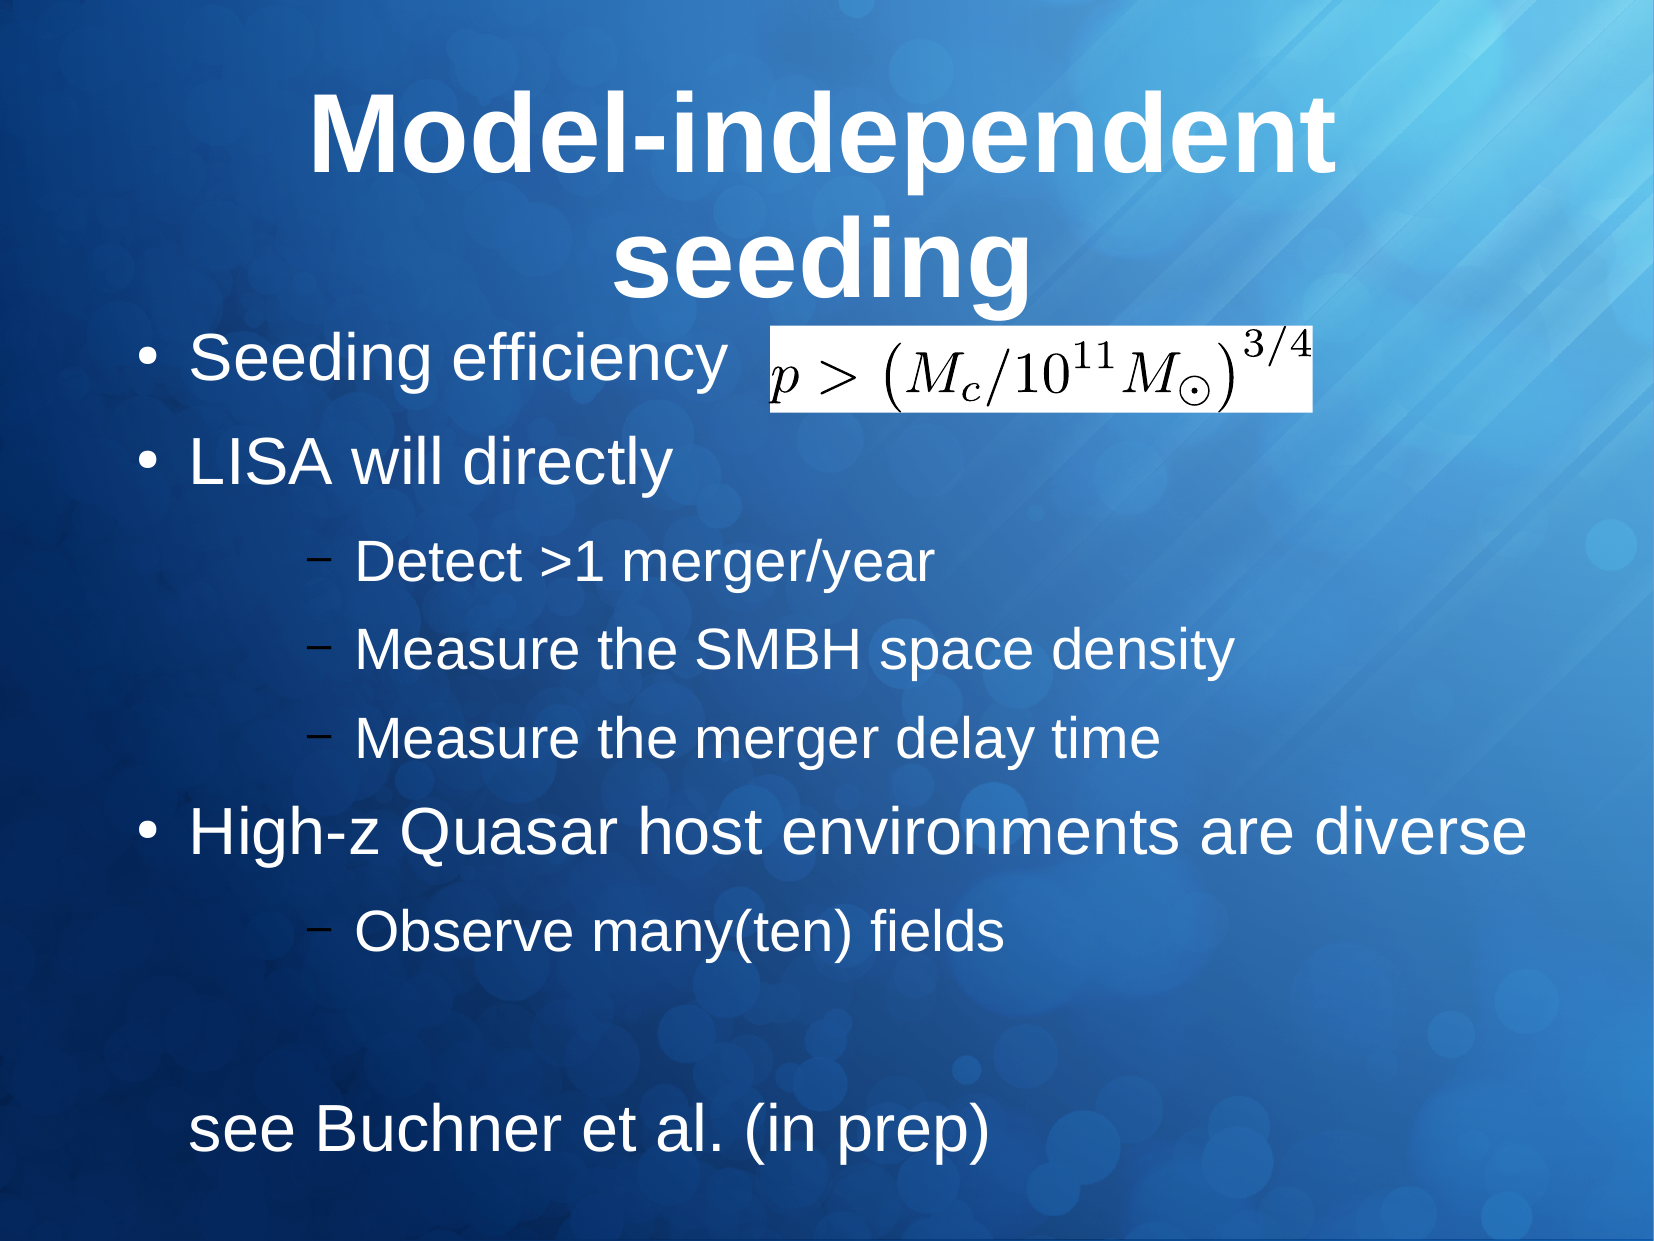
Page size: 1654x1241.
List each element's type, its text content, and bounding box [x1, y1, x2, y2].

list Seeding efficiency LISA will directly Detect >1 merger/year Measure the SMBH space density Measure the merger delay time High-z Quasar host environments are diverse Observe many(ten) fields see Buchner et al. (in prep) [118, 319, 1571, 1167]
picture [0, 0, 1654, 1241]
text_box [768, 325, 1313, 413]
title Model-independent seeding [94, 35, 1552, 358]
